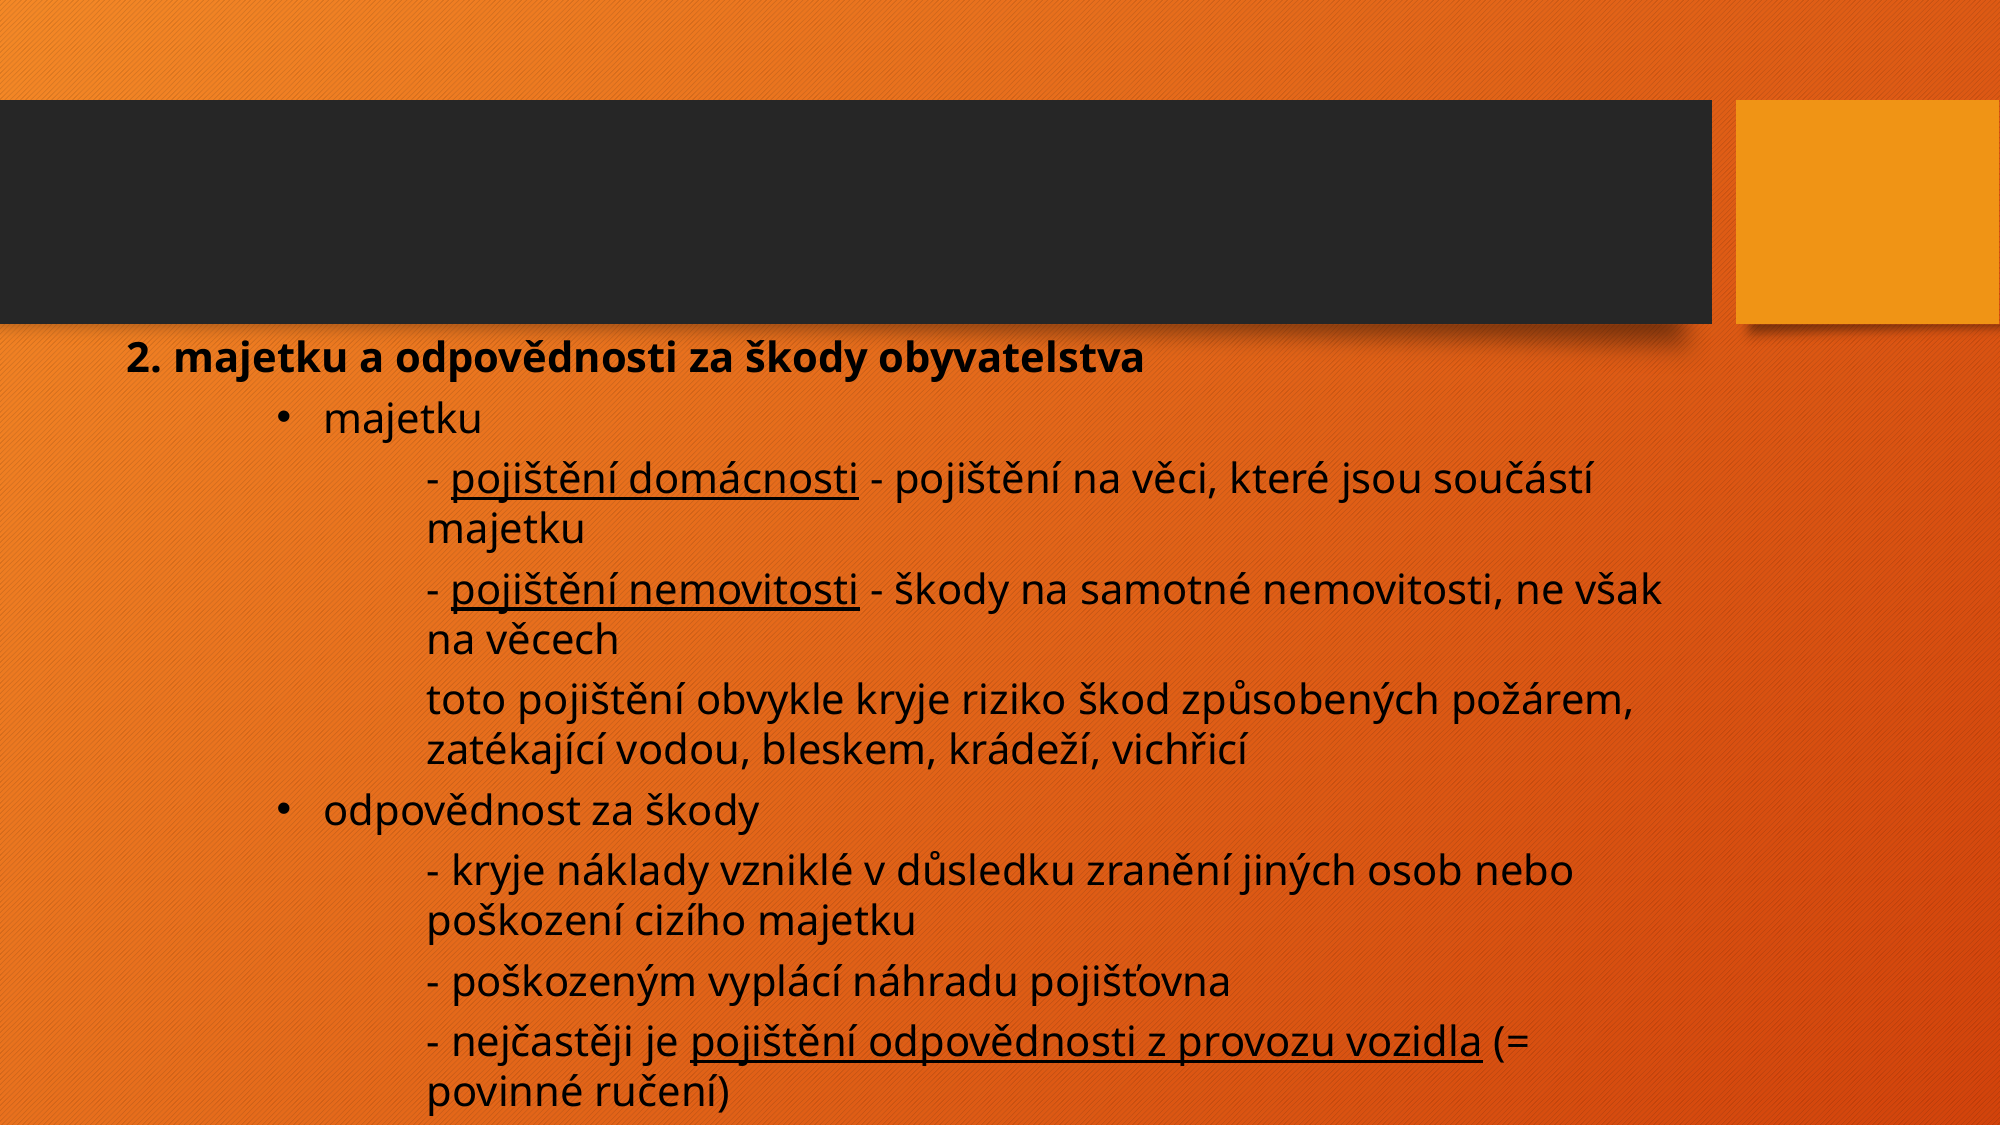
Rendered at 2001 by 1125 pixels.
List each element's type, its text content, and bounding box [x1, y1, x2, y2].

list 2. majetku a odpovědnosti za škody obyvatelstva majetku - pojištění domácnosti - pojištění na věci, které jsou součástí majetku - pojištění nemovitosti - škody na samotné nemovitosti, ne však na věcech toto pojištění obvykle kryje riziko škod způsobených požárem, zatékající vodou, bleskem, krádeží, vichřicí odpovědnost za škody - kryje náklady vzniklé v důsledku zranění jiných osob nebo poškození cizího majetku - poškozeným vyplácí náhradu pojišťovna - nejčastěji je pojištění odpovědnosti z provozu vozidla (= povinné ručení) [111, 323, 1689, 1125]
